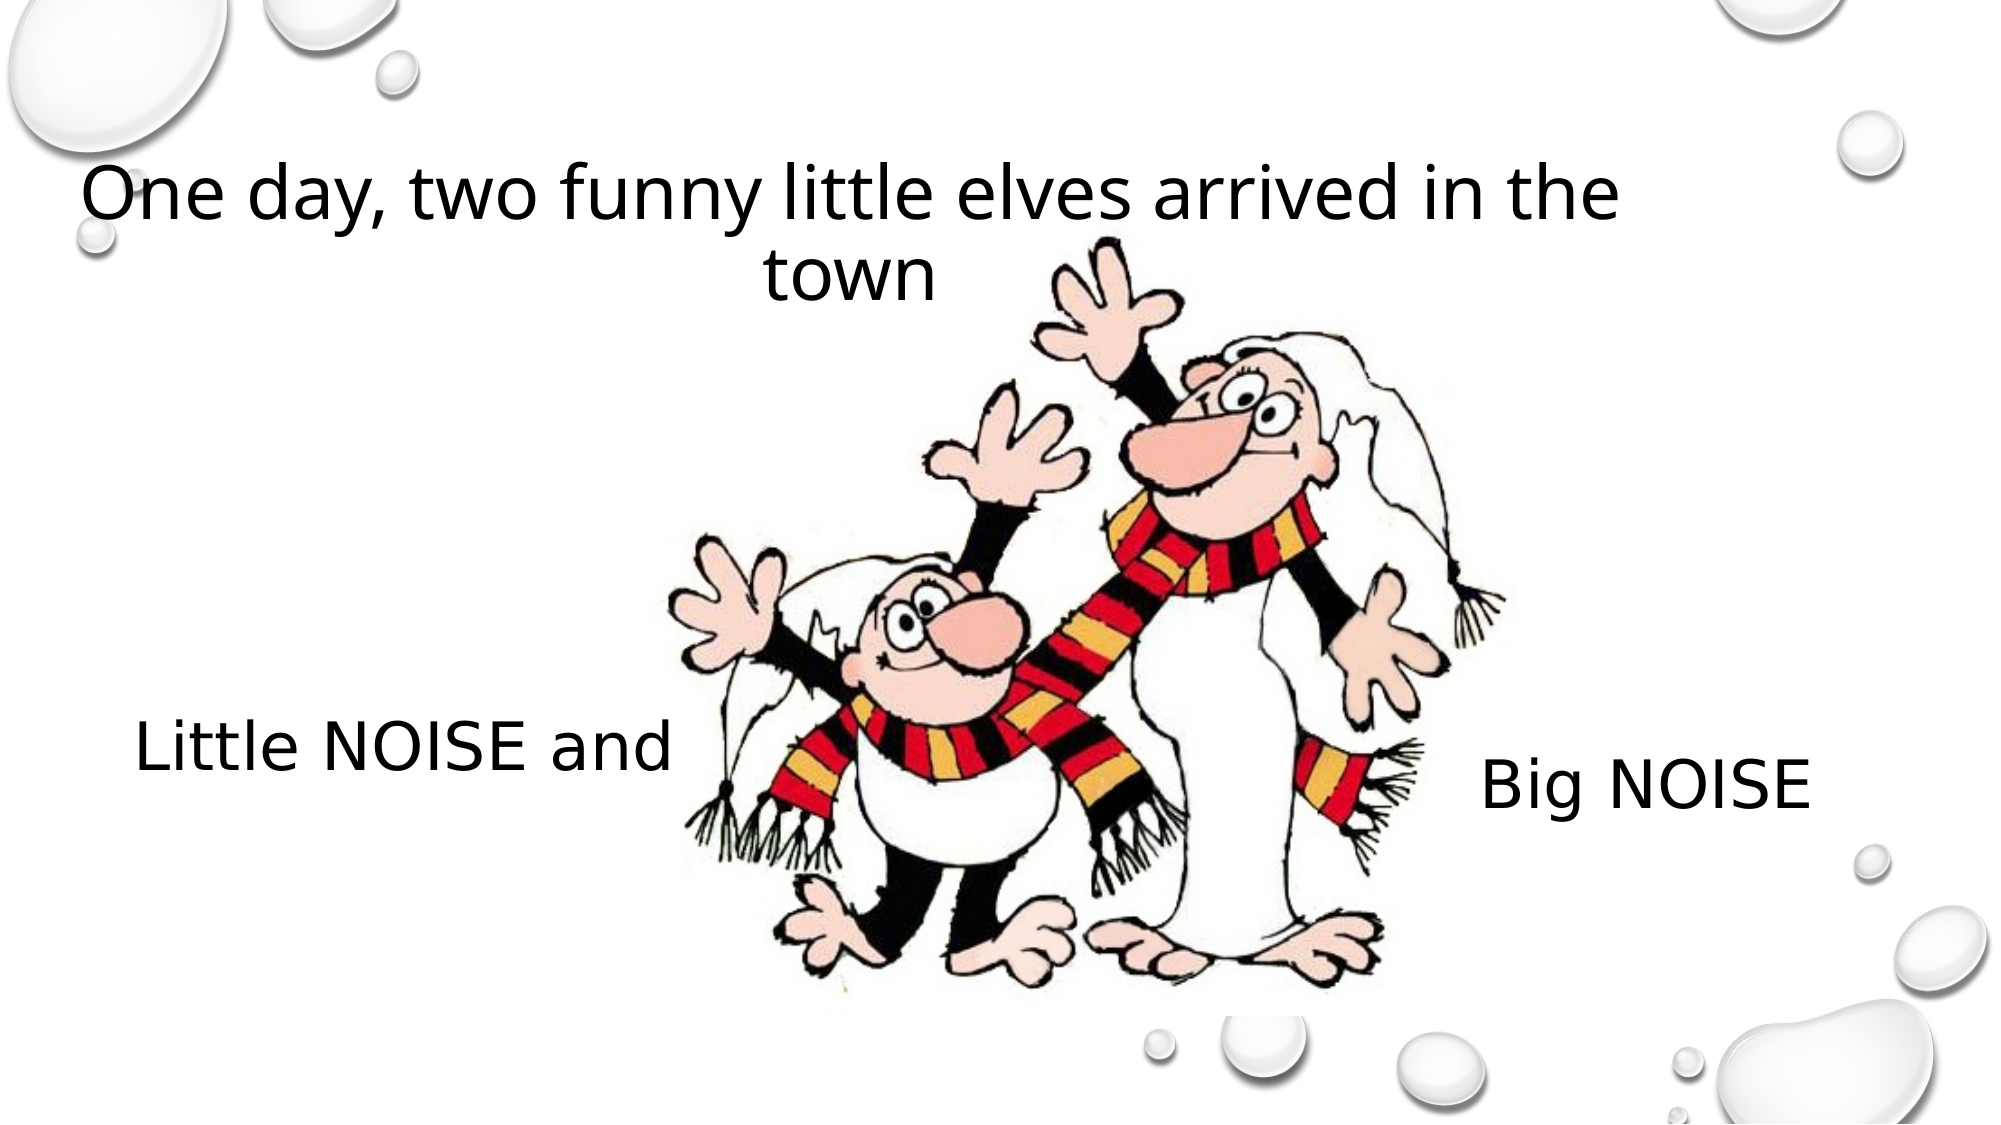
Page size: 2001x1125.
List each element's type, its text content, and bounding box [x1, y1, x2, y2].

text_box Big NOISE [1464, 734, 1855, 827]
picture [0, 0, 1999, 1124]
text_box Little NOISE and [118, 696, 733, 789]
text_box One day, two funny little elves arrived in the town [1, 105, 1701, 367]
